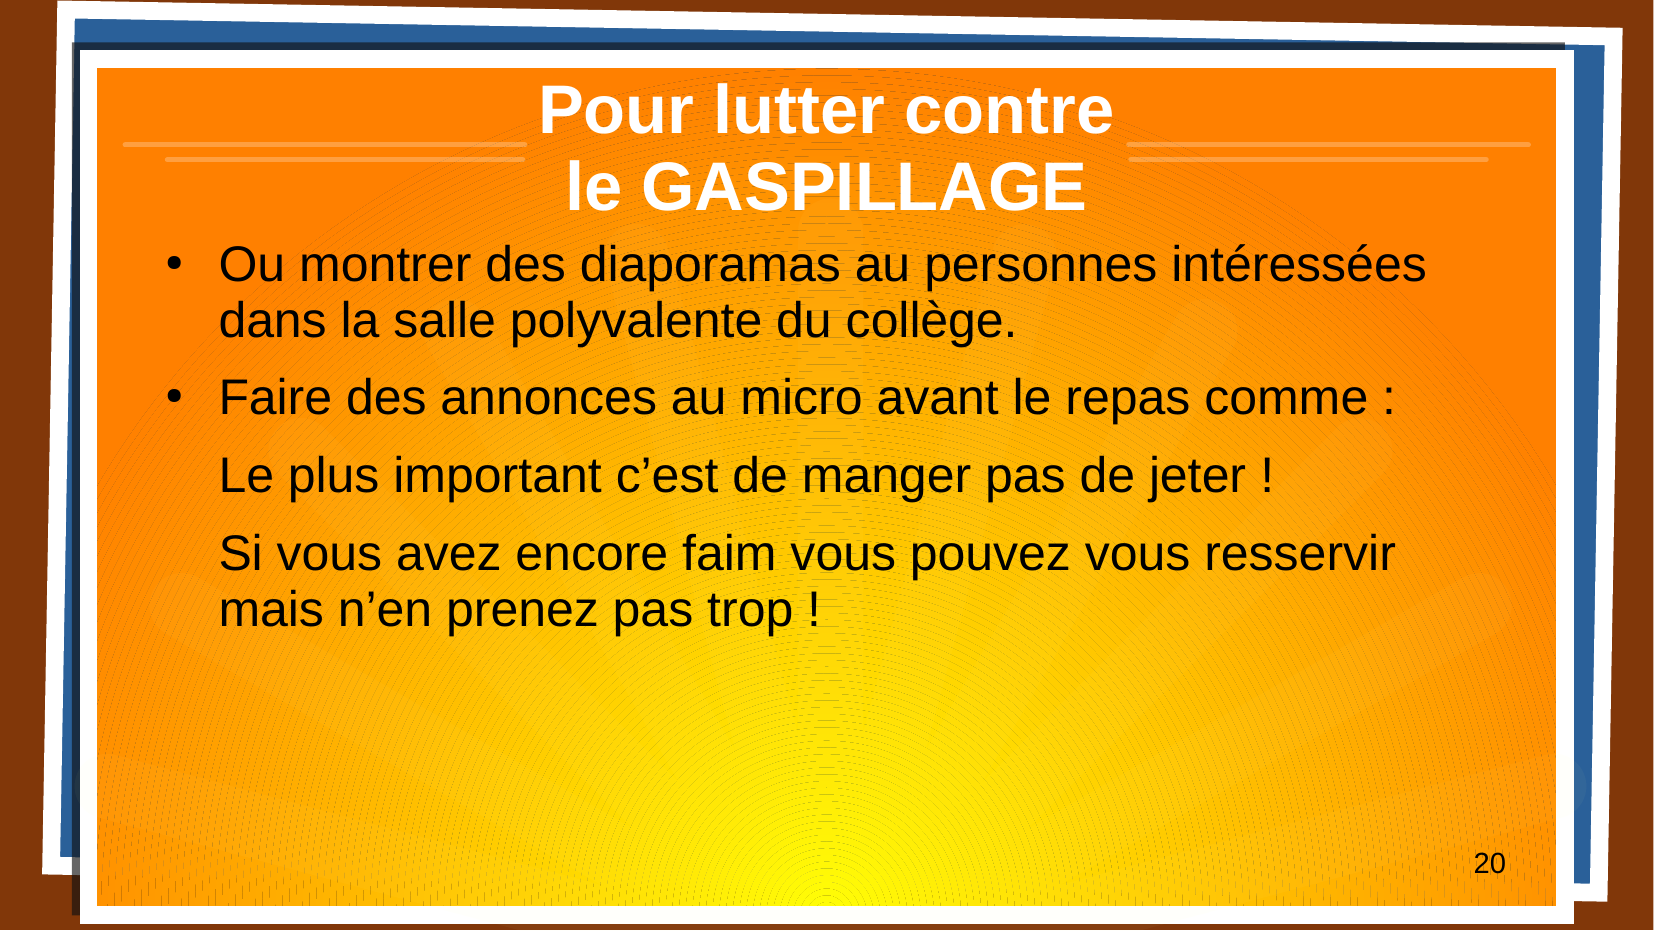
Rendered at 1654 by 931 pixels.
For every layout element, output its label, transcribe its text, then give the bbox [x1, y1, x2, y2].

title Pour lutter contre le GASPILLAGE [531, 70, 1123, 225]
list Ou montrer des diaporamas au personnes intéressées dans la salle polyvalente du collège. Faire des annonces au micro avant le repas comme : Le plus important c’est de manger pas de jeter ! Si vous avez encore faim vous pouvez vous resservir mais n’en prenez pas trop ! [147, 236, 1506, 827]
